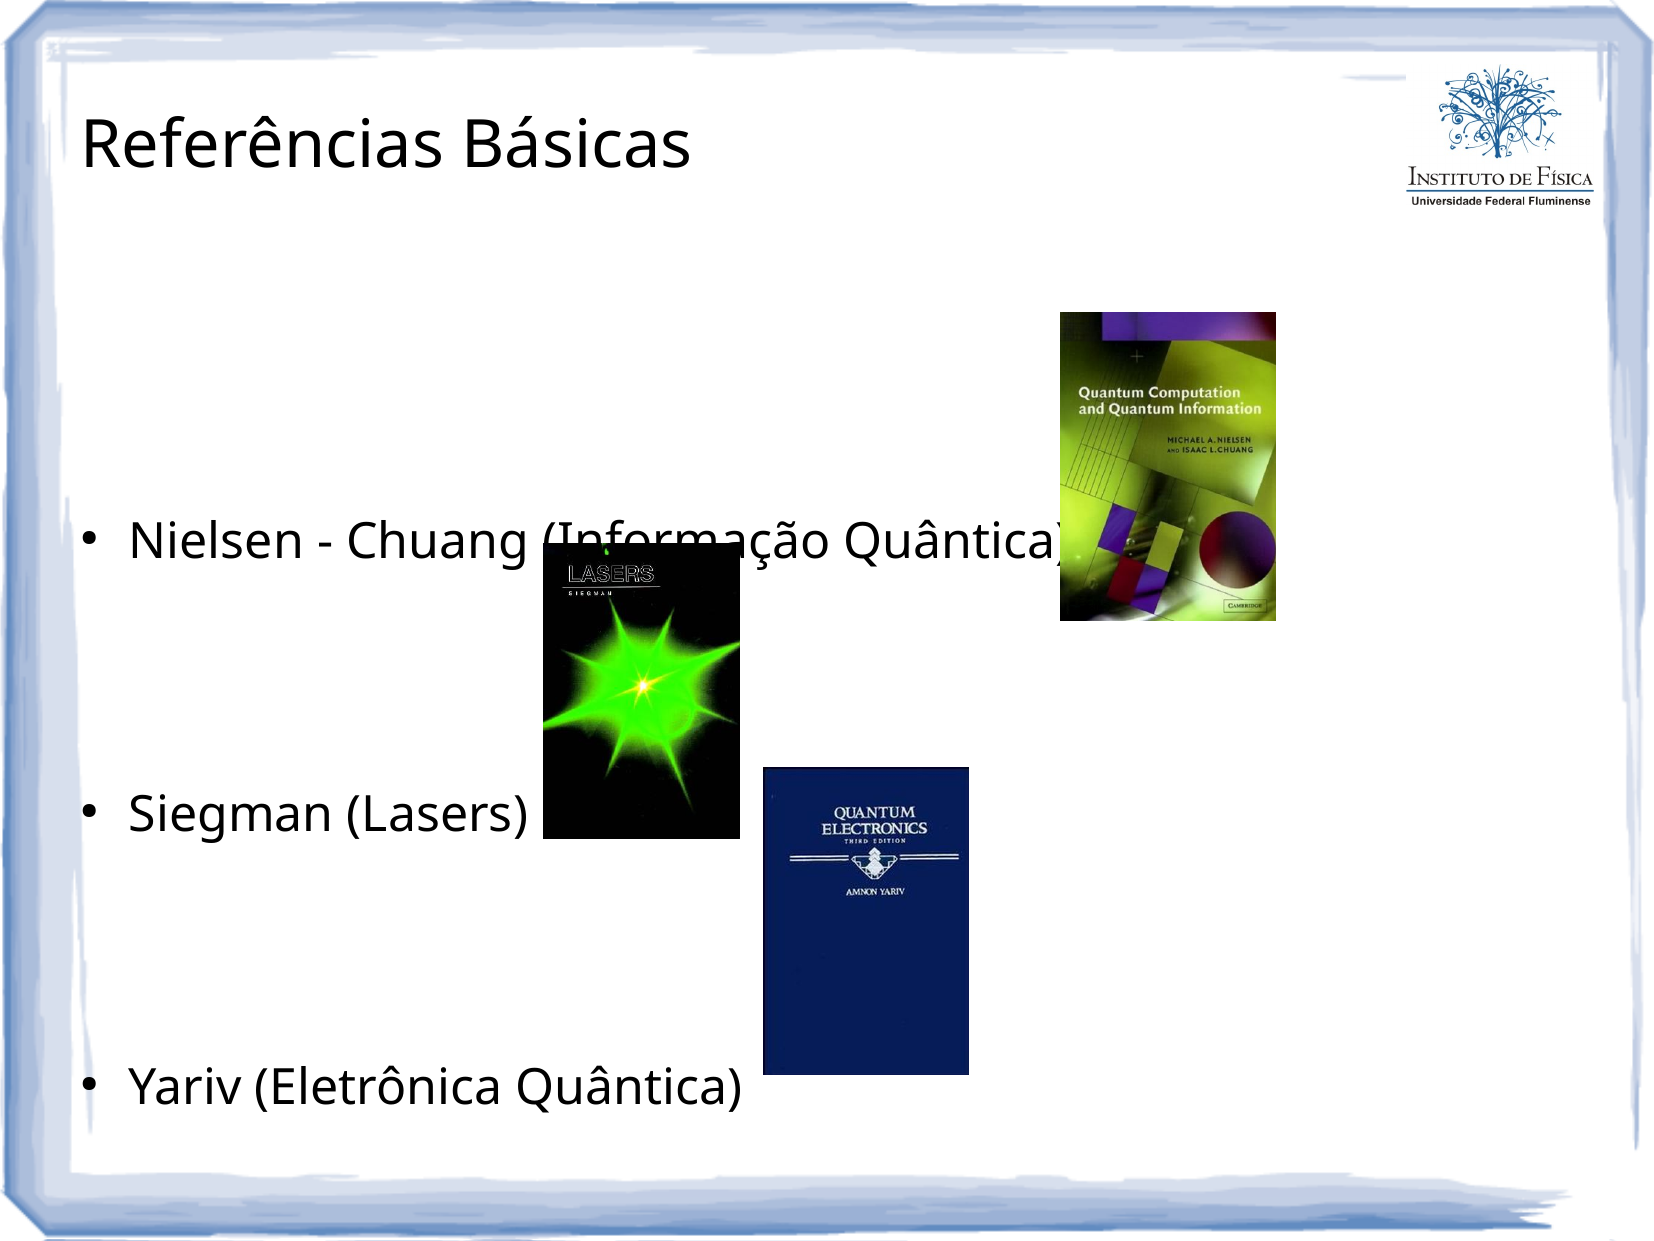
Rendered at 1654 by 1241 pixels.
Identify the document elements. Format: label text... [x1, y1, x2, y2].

text_box Referências Básicas Nielsen - Chuang (Informação Quântica) Siegman (Lasers) Yariv (Eletrônica Quântica) [65, 88, 1394, 1109]
picture [0, 0, 1654, 1241]
